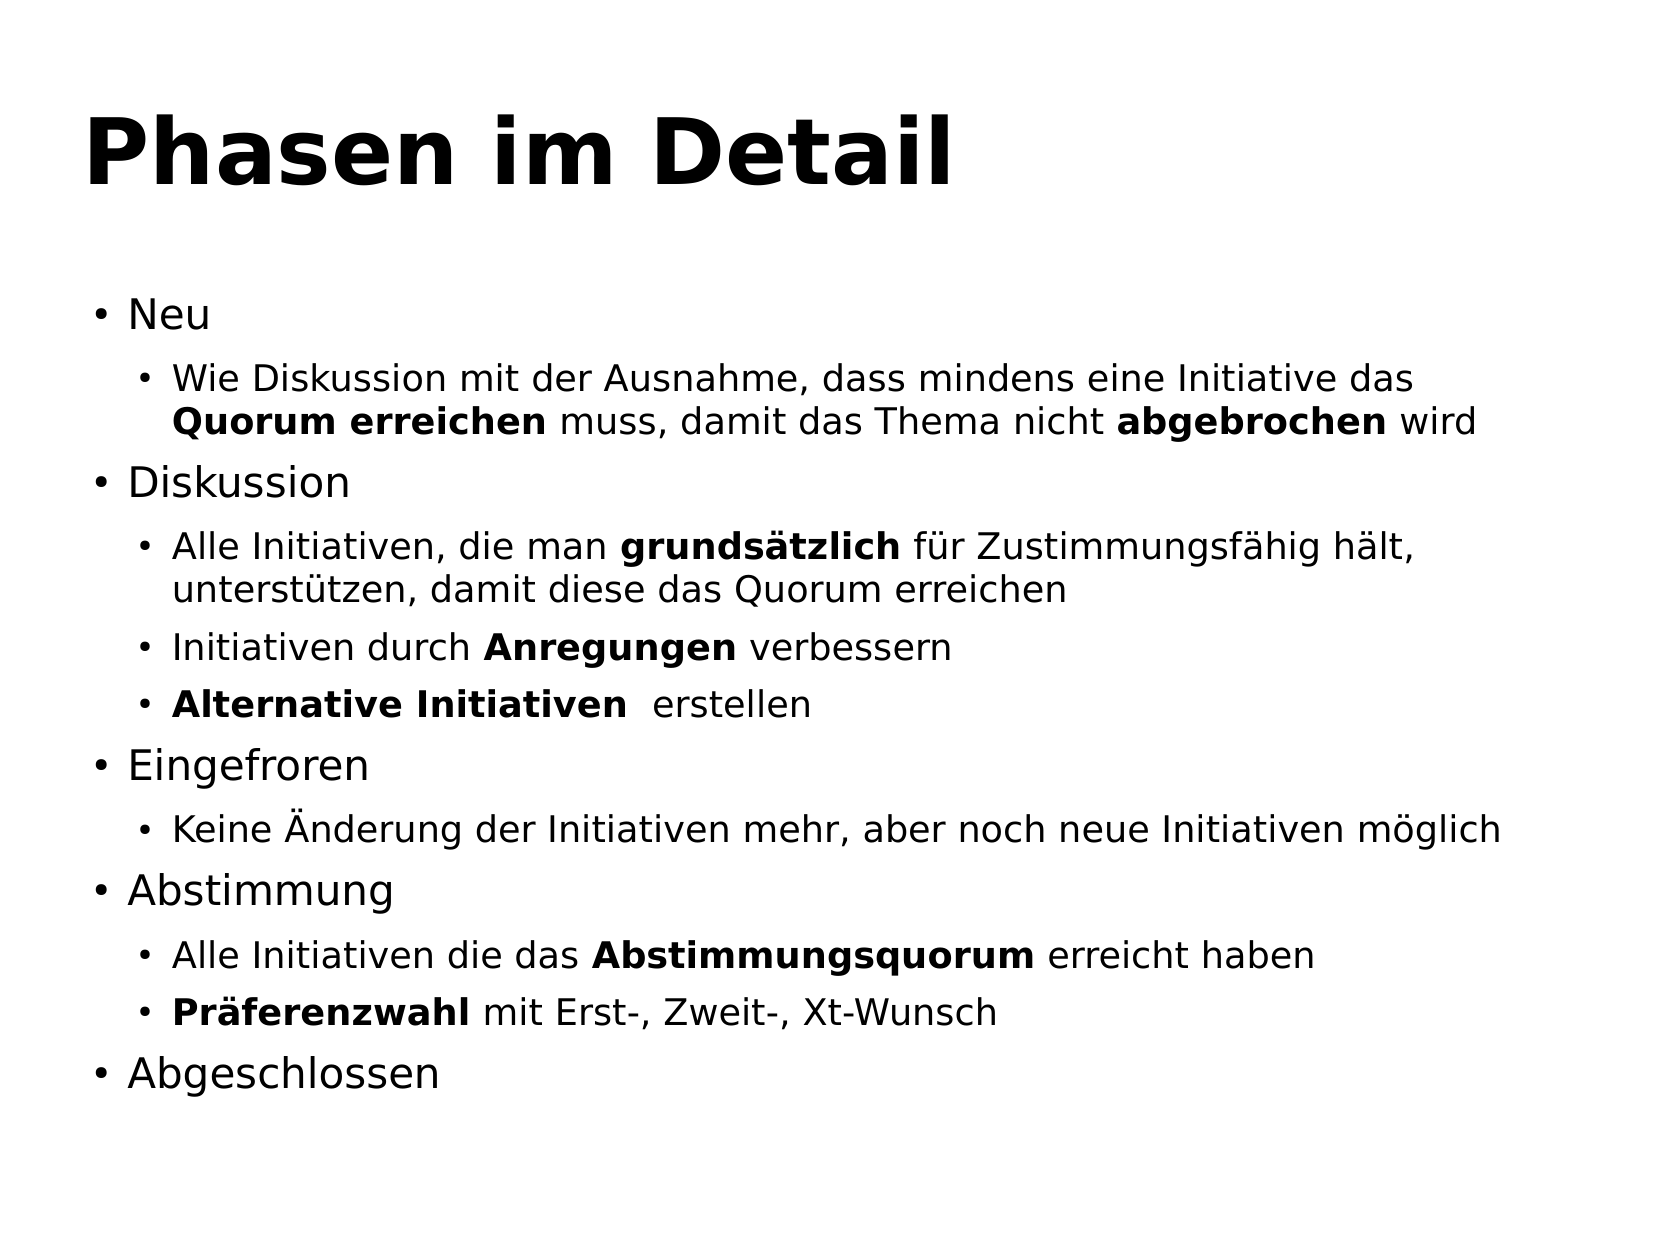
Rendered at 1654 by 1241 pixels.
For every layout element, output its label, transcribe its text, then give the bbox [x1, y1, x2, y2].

title Phasen im Detail [82, 49, 1571, 257]
list Neu Wie Diskussion mit der Ausnahme, dass mindens eine Initiative das Quorum erreichen muss, damit das Thema nicht abgebrochen wird Diskussion Alle Initiativen, die man grundsätzlich für Zustimmungsfähig hält, unterstützen, damit diese das Quorum erreichen Initiativen durch Anregungen verbessern Alternative Initiativen erstellen Eingefroren Keine Änderung der Initiativen mehr, aber noch neue Initiativen möglich Abstimmung Alle Initiativen die das Abstimmungsquorum erreicht haben Präferenzwahl mit Erst-, Zweit-, Xt-Wunsch Abgeschlossen [82, 290, 1571, 1109]
